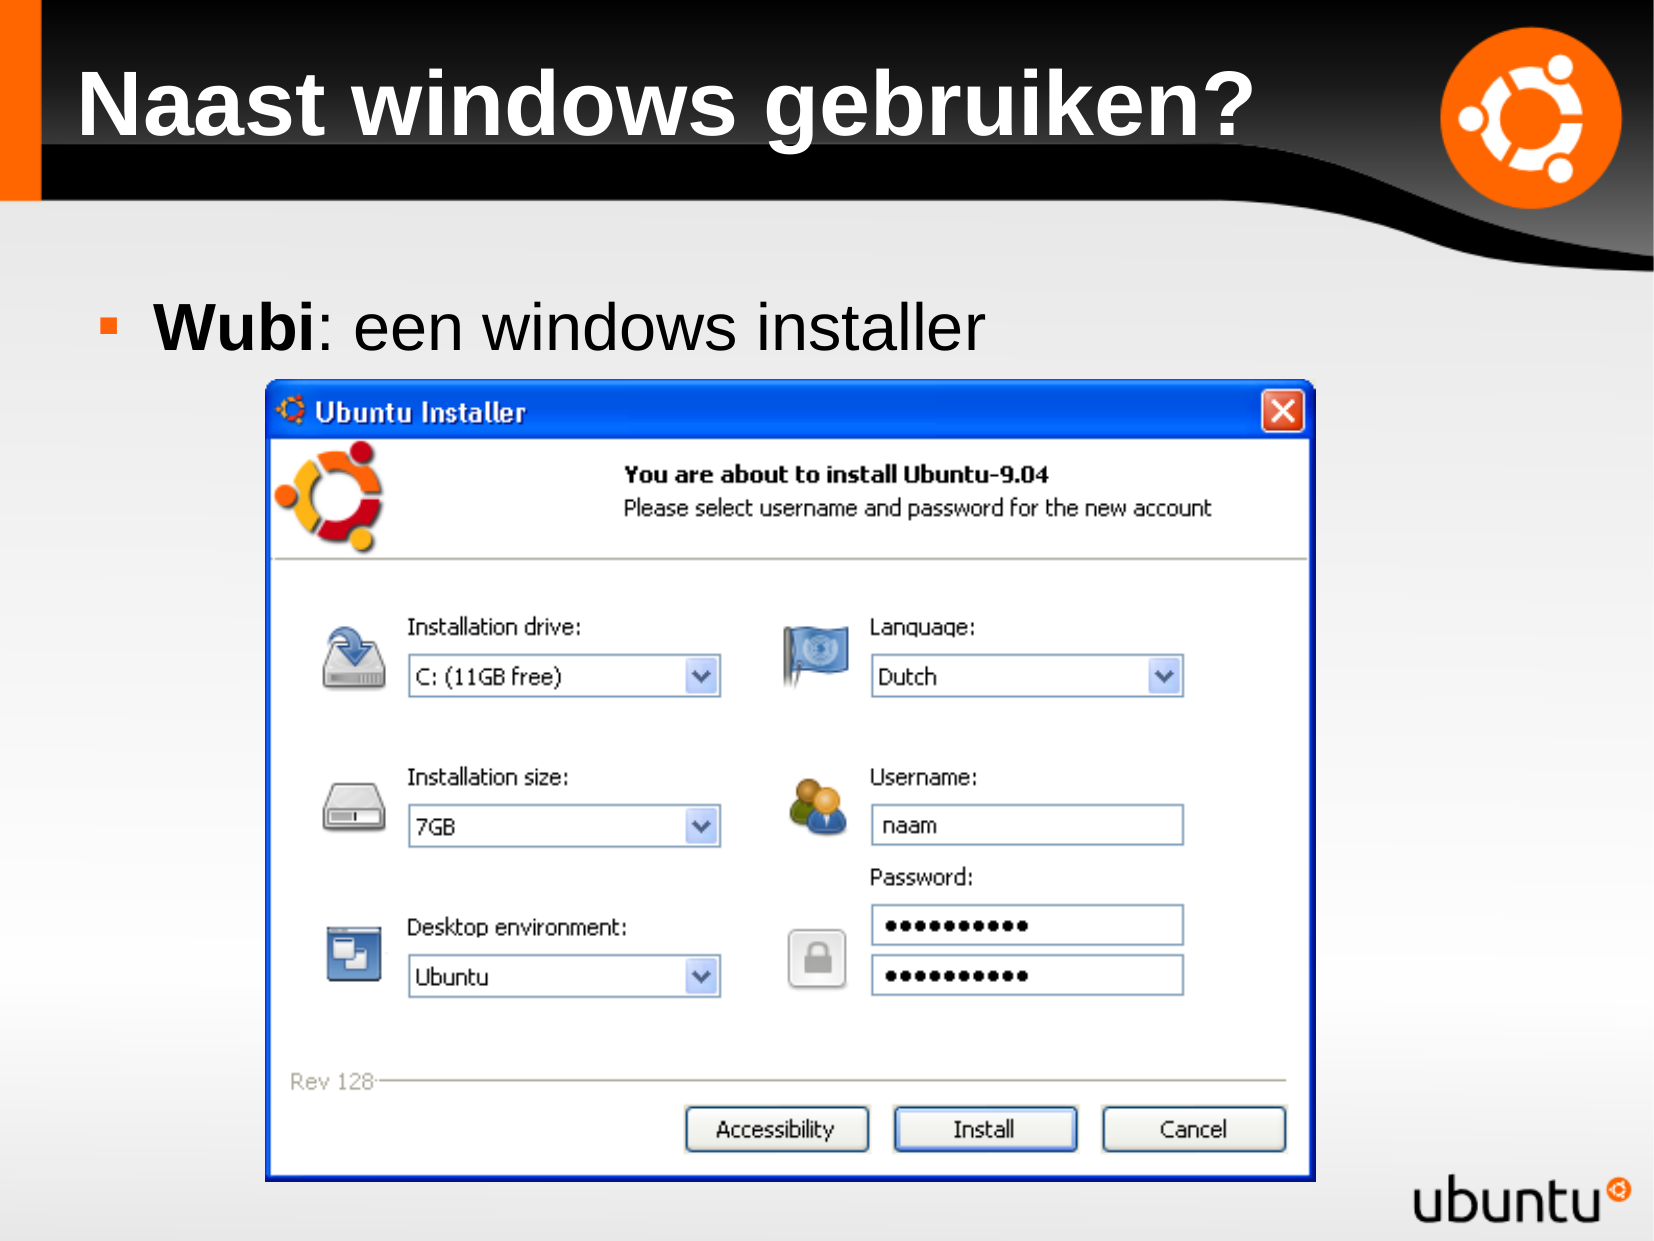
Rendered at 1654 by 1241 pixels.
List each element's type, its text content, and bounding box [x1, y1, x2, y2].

picture [0, 0, 1654, 1241]
title Naast windows gebruiken? [76, 7, 1565, 200]
list Wubi: een windows installer [82, 290, 1571, 1094]
